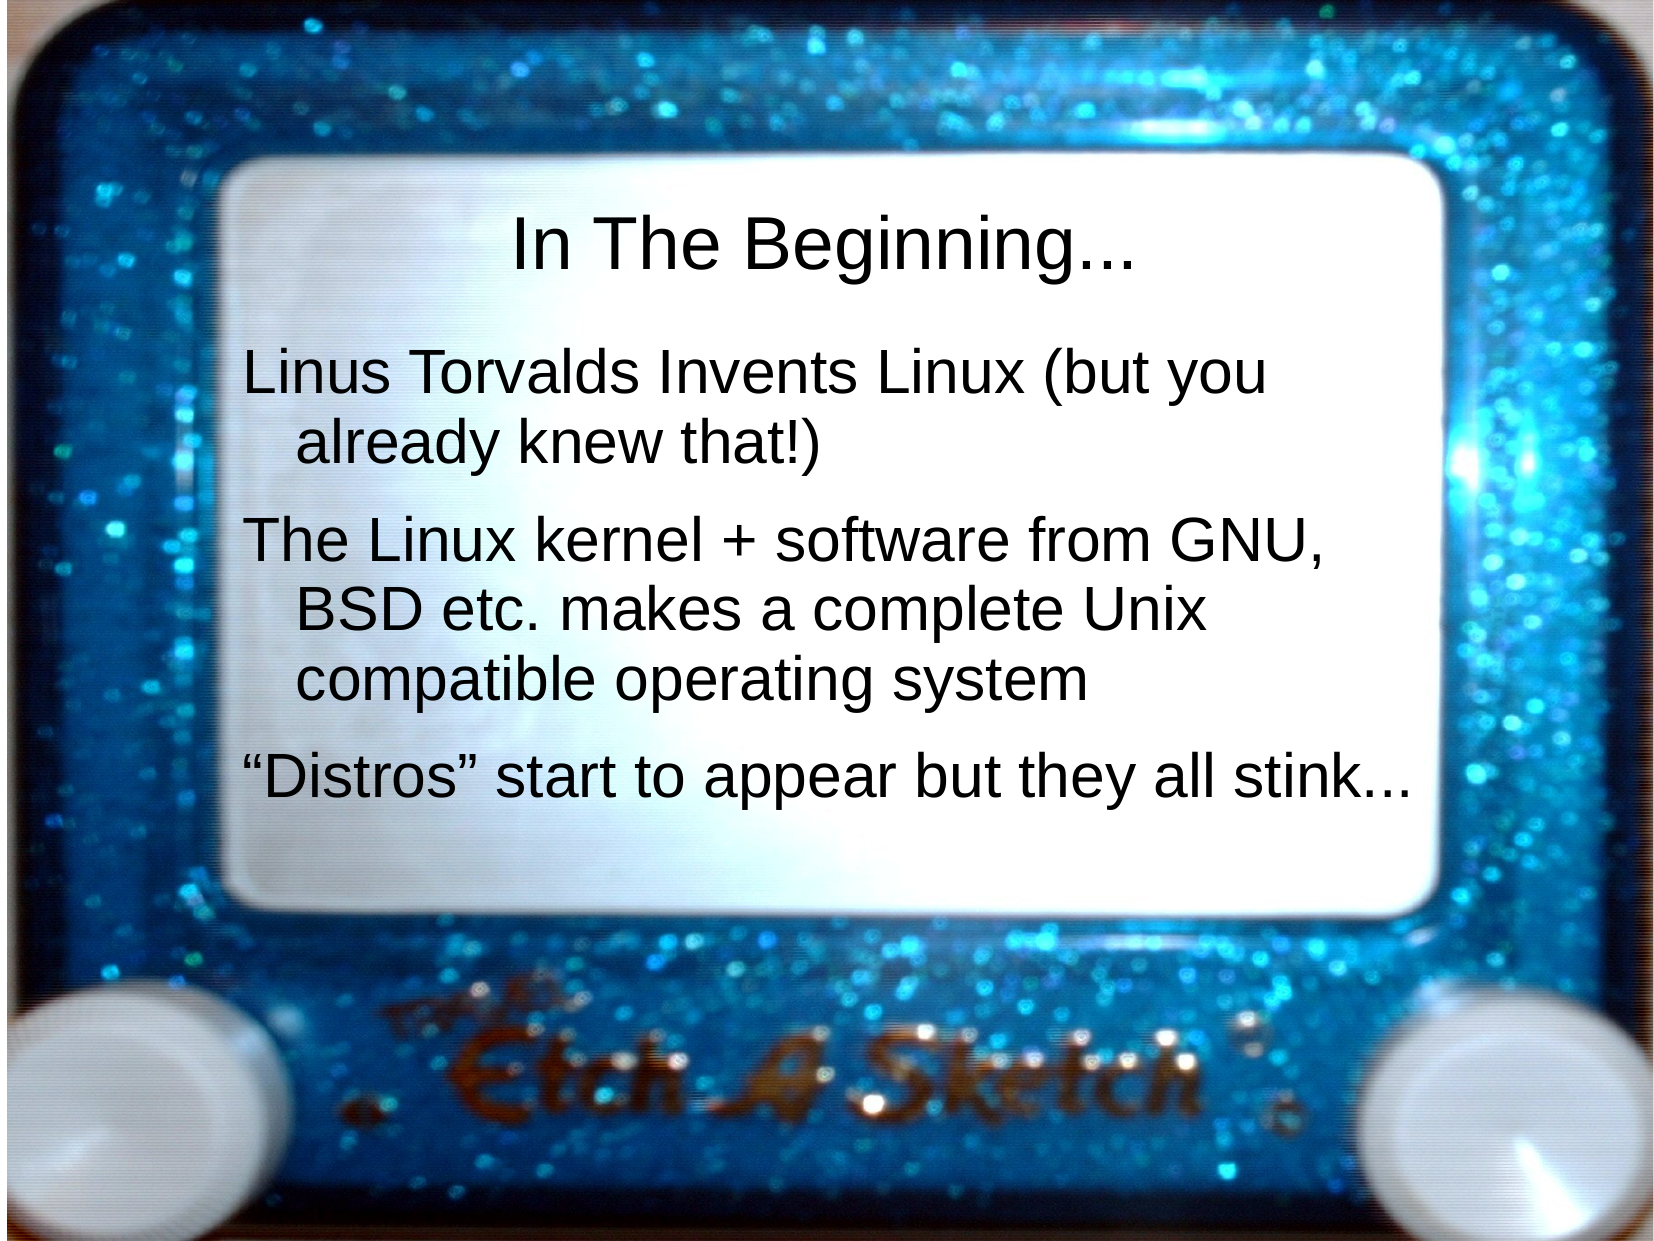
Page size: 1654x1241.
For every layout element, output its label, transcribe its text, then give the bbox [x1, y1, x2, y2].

list Linus Torvalds Invents Linux (but you already knew that!) The Linux kernel + software from GNU, BSD etc. makes a complete Unix compatible operating system “Distros” start to appear but they all stink... [225, 337, 1426, 908]
title In The Beginning... [225, 150, 1426, 337]
picture [7, 0, 1654, 1241]
